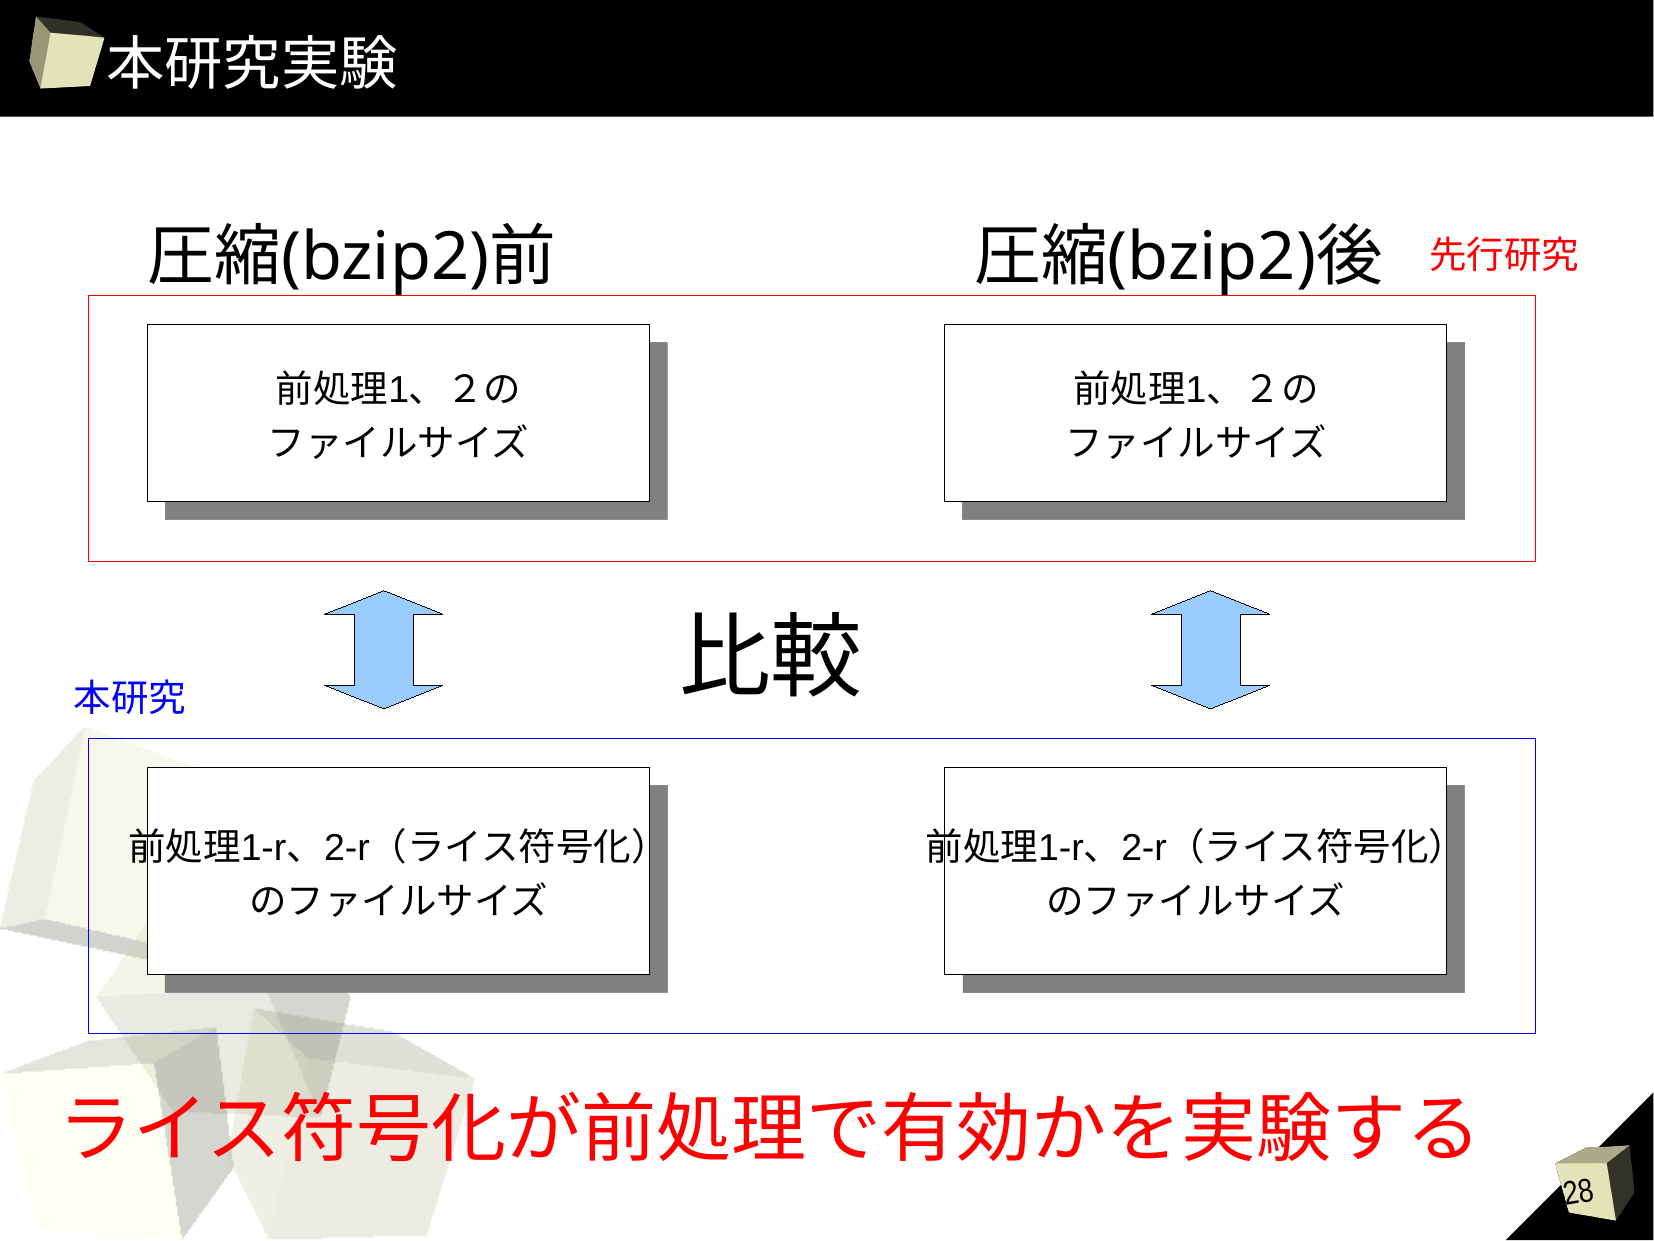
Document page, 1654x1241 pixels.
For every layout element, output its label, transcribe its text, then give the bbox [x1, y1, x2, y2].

text_box [324, 590, 443, 661]
text_box 前処理1-r、2-r（ライス符号化） のファイルサイズ [944, 767, 1447, 975]
text_box 本研究 [59, 661, 592, 768]
title ライス符号化が前処理で有効かを実験する [59, 1063, 1607, 1182]
title 圧縮(bzip2)前 [147, 206, 650, 295]
text_box 前処理1、２の ファイルサイズ [147, 324, 650, 502]
title 比較 [679, 590, 916, 709]
picture [0, 726, 477, 1241]
title 圧縮(bzip2)後 [974, 206, 1447, 295]
text_box 前処理1、２の ファイルサイズ [944, 324, 1447, 502]
picture [89, 768, 477, 1033]
title 本研究実験 [106, 0, 1595, 119]
text_box 先行研究 [1414, 218, 1654, 325]
text_box [1151, 590, 1270, 709]
text_box 前処理1-r、2-r（ライス符号化） のファイルサイズ [147, 767, 650, 975]
